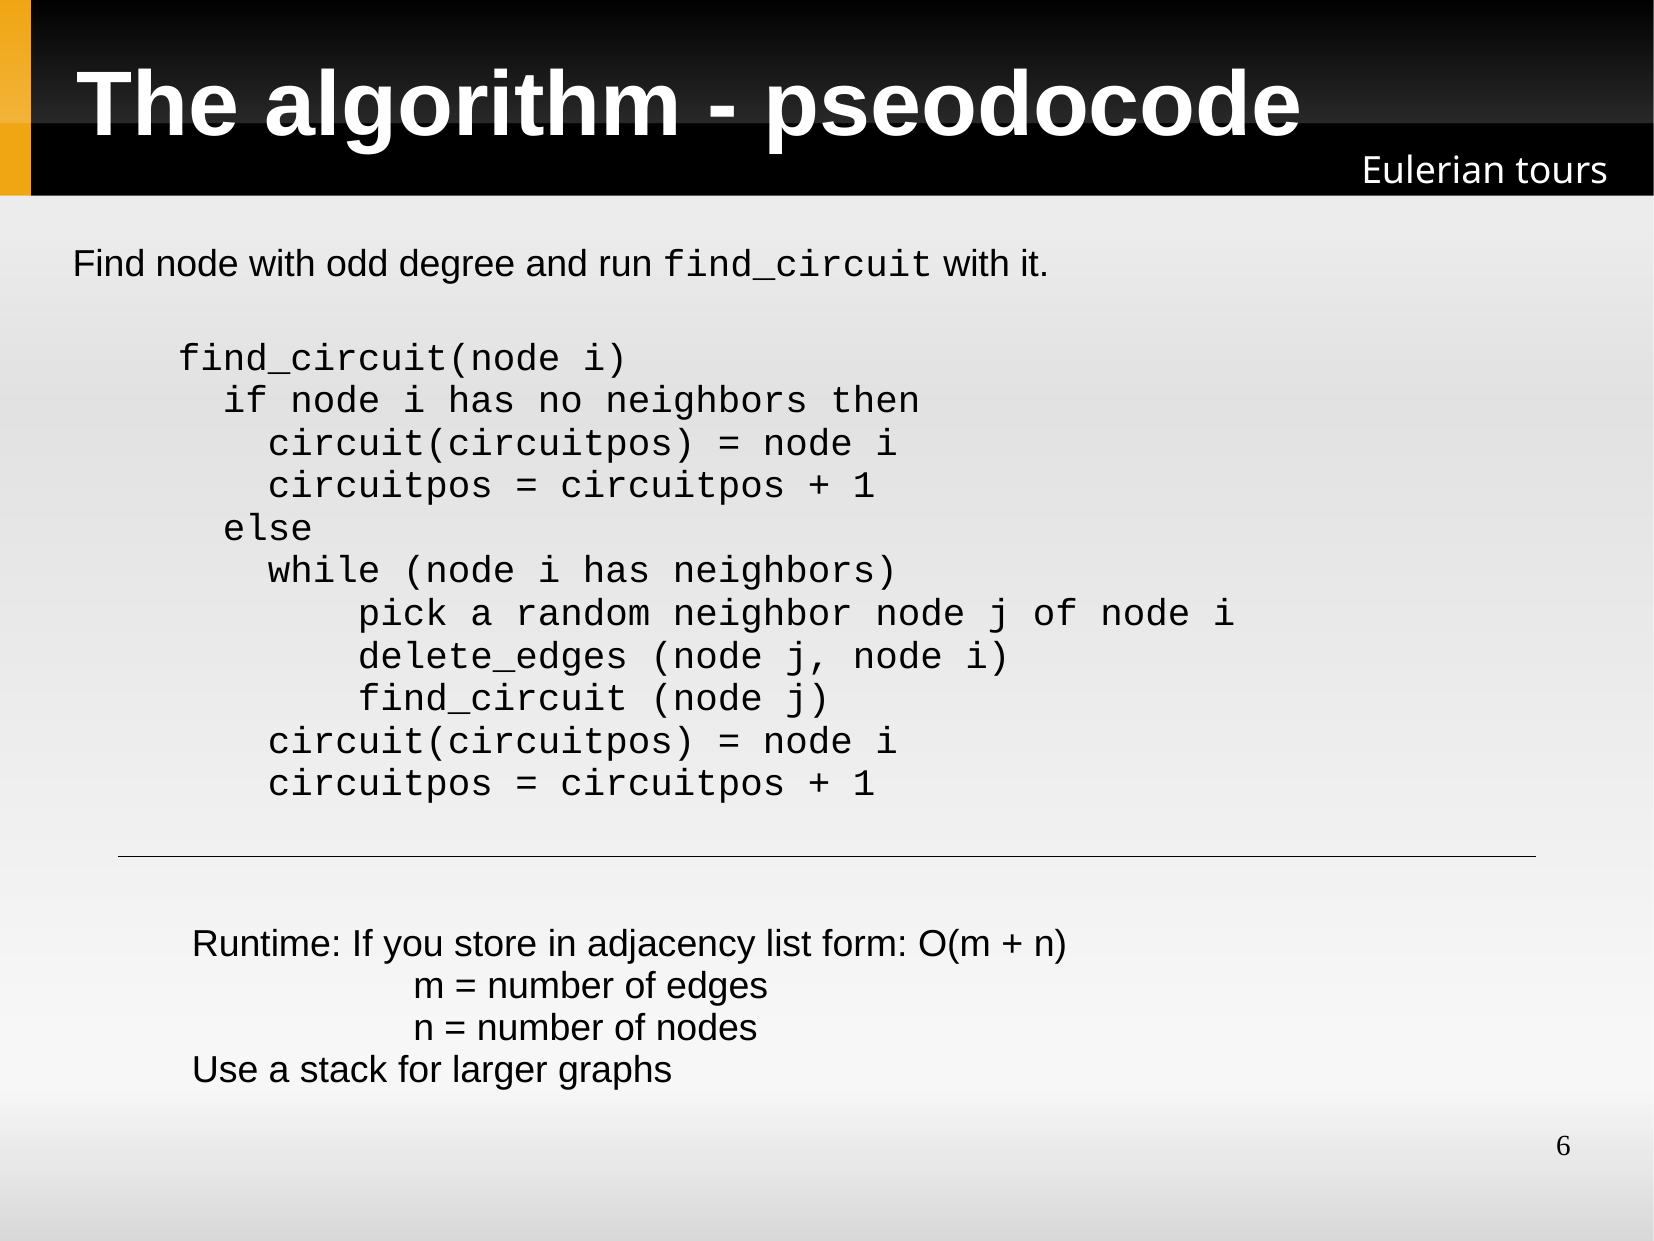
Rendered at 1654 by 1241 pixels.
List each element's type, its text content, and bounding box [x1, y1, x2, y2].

text_box find_circuit(node i) if node i has no neighbors then circuit(circuitpos) = node i circuitpos = circuitpos + 1 else while (node i has neighbors) pick a random neighbor node j of node i delete_edges (node j, node i) find_circuit (node j) circuit(circuitpos) = node i circuitpos = circuitpos + 1 [118, 331, 1329, 856]
text_box Find node with odd degree and run find_circuit with it. [57, 235, 1063, 296]
title The algorithm - pseodocode [76, 0, 1565, 208]
text_box Runtime: If you store in adjacency list form: O(m + n) m = number of edges n = number of nodes Use a stack for larger graphs [177, 915, 1447, 1099]
picture [0, 0, 1654, 1241]
